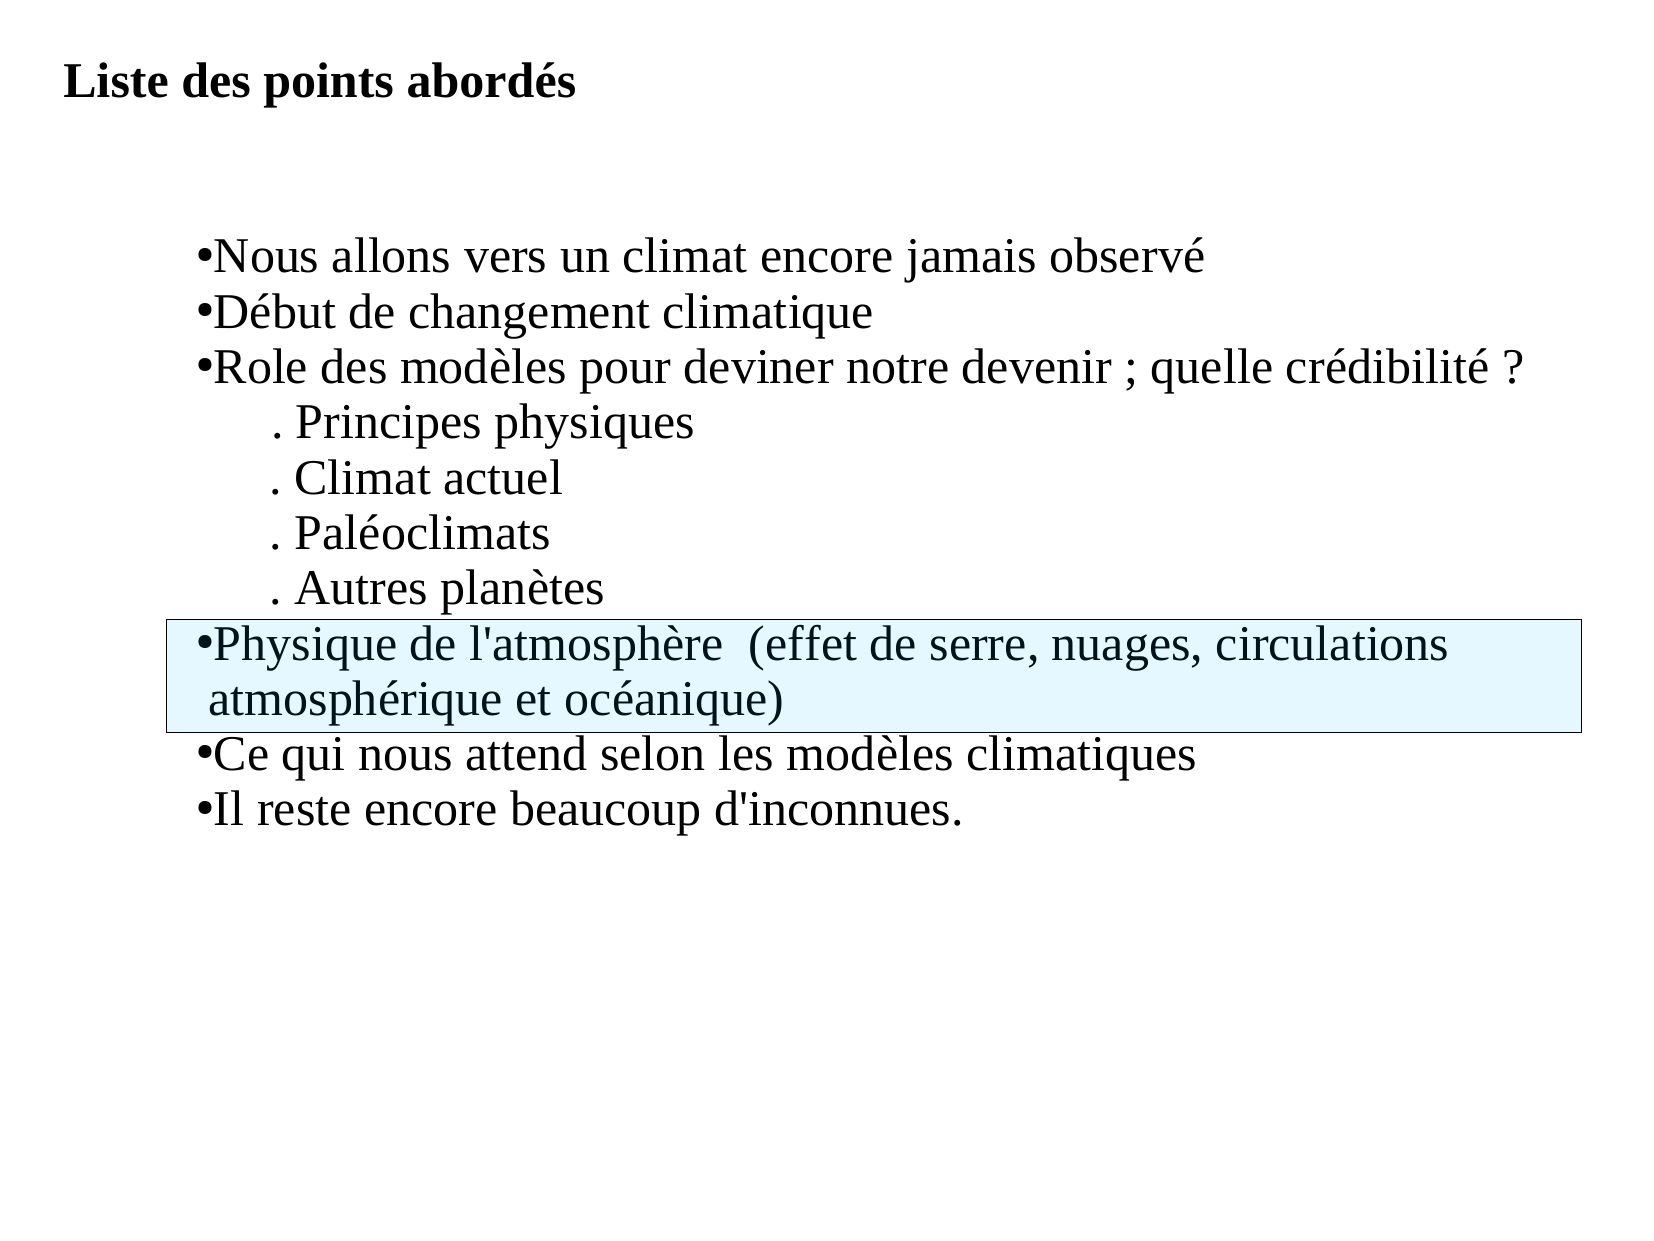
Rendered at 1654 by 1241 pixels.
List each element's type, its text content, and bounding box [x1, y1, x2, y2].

text_box Liste des points abordés [63, 53, 576, 112]
text_box Nous allons vers un climat encore jamais observé Début de changement climatique Role des modèles pour deviner notre devenir ; quelle crédibilité ? . Principes physiques . Climat actuel . Paléoclimats . Autres planètes Physique de l'atmosphère (effet de serre, nuages, circulations atmosphérique et océanique) Ce qui nous attend selon les modèles climatiques Il reste encore beaucoup d'inconnues. [196, 733, 1521, 845]
text_box Nous allons vers un climat encore jamais observé Début de changement climatique Role des modèles pour deviner notre devenir ; quelle crédibilité ? . Principes physiques . Climat actuel . Paléoclimats . Autres planètes Physique de l'atmosphère (effet de serre, nuages, circulations atmosphérique et océanique) Ce qui nous attend selon les modèles climatiques Il reste encore beaucoup d'inconnues. [196, 228, 1521, 619]
text_box [166, 619, 1582, 733]
